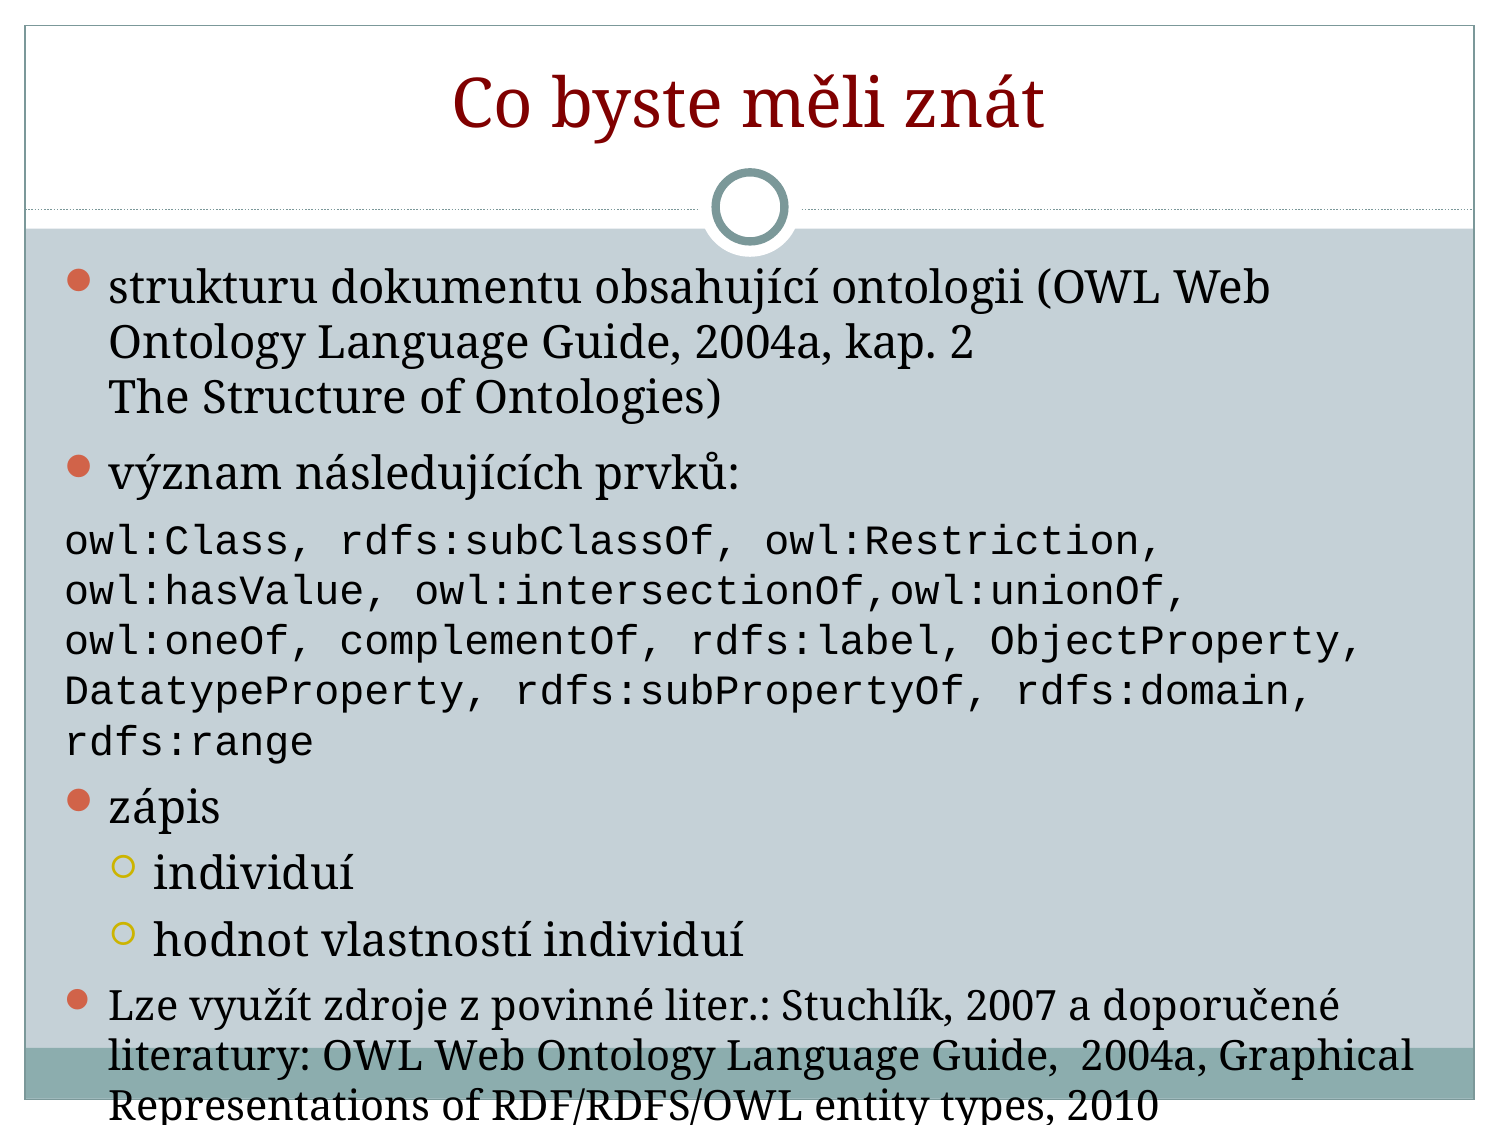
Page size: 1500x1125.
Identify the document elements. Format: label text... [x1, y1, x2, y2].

title Co byste měli znát [49, 29, 1450, 170]
list strukturu dokumentu obsahující ontologii (OWL Web Ontology Language Guide, 2004a, kap. 2 The Structure of Ontologies) význam následujících prvků: owl:Class, rdfs:subClassOf, owl:Restriction, owl:hasValue, owl:intersectionOf,owl:unionOf, owl:oneOf, complementOf, rdfs:label, ObjectProperty, DatatypeProperty, rdfs:subPropertyOf, rdfs:domain, rdfs:range zápis individuí hodnot vlastností individuí Lze využít zdroje z povinné liter.: Stuchlík, 2007 a doporučené literatury: OWL Web Ontology Language Guide, 2004a, Graphical Representations of RDF/RDFS/OWL entity types, 2010 [49, 249, 1450, 1075]
